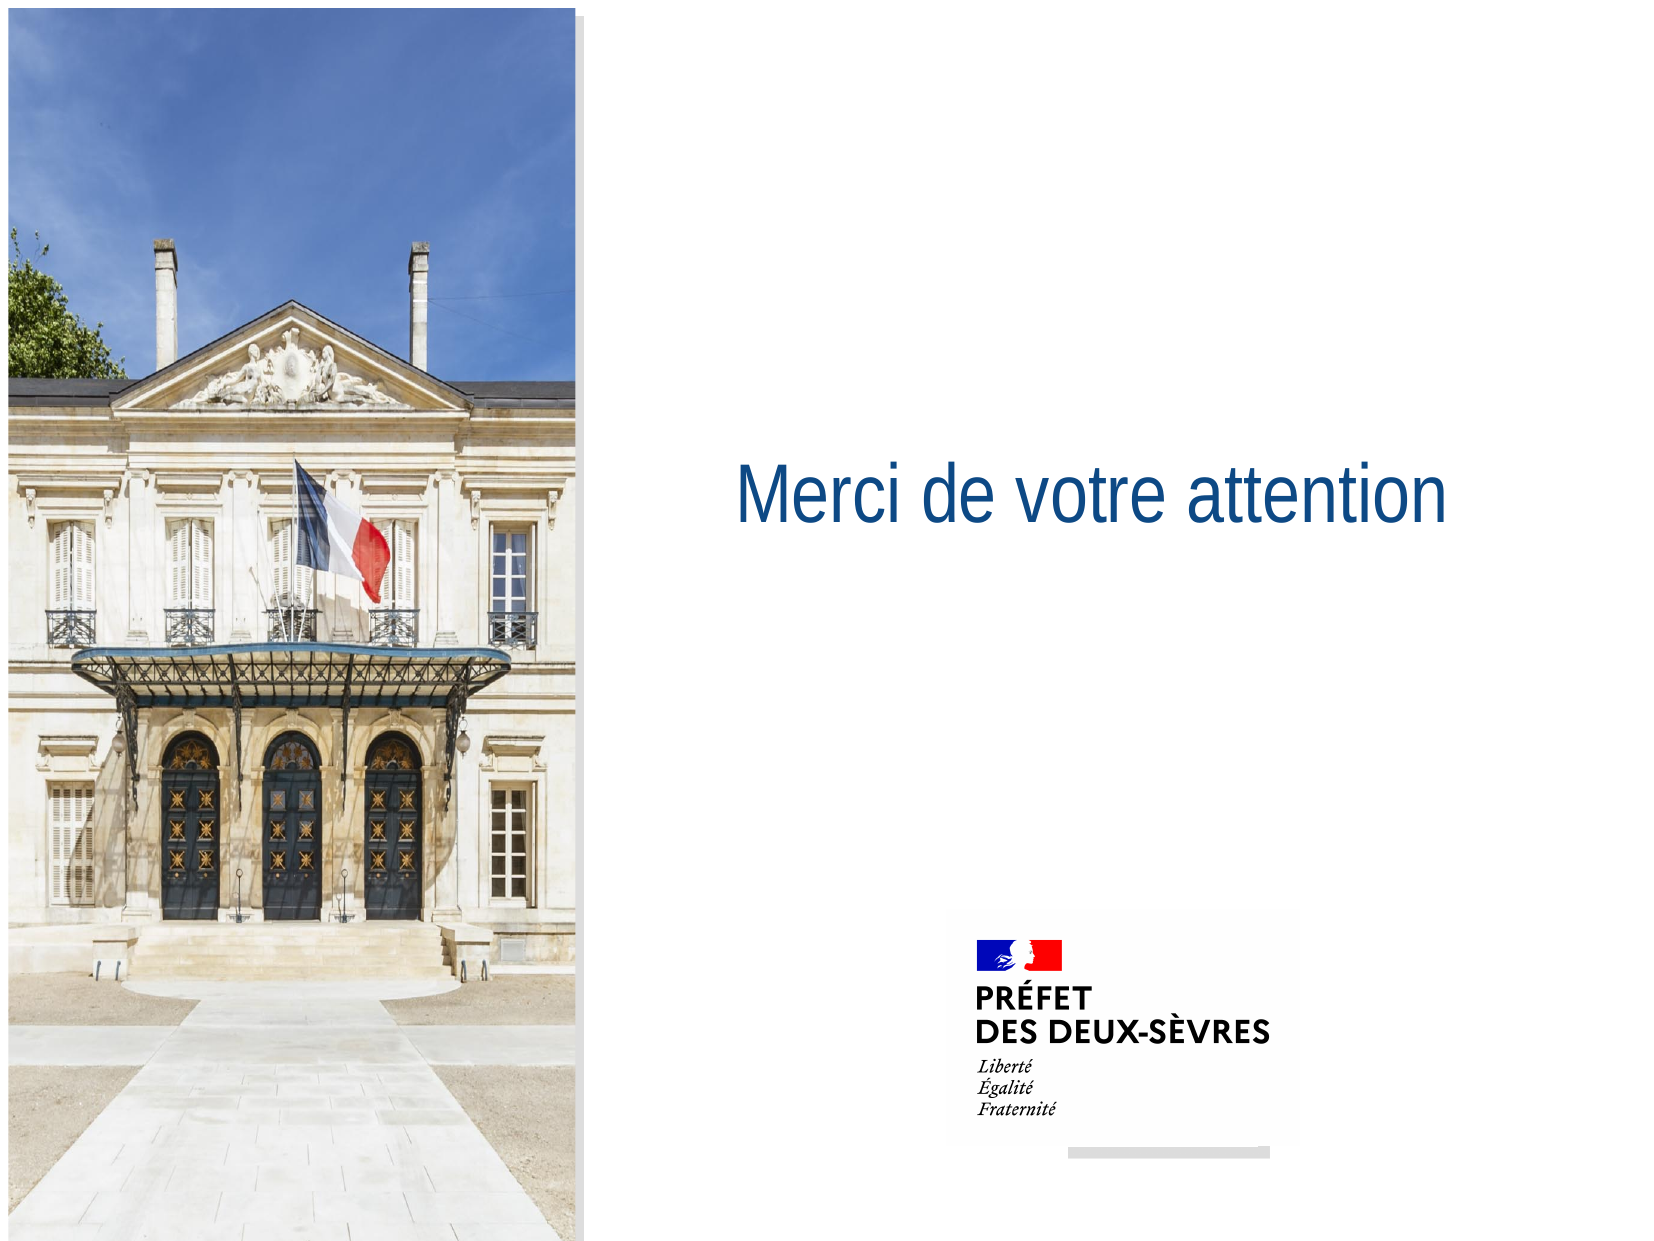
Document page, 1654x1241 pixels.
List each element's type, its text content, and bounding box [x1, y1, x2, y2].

text_box Merci de votre attention [720, 437, 1465, 548]
picture [0, 0, 576, 1241]
picture [946, 903, 1300, 1147]
text_box [673, 401, 1595, 678]
